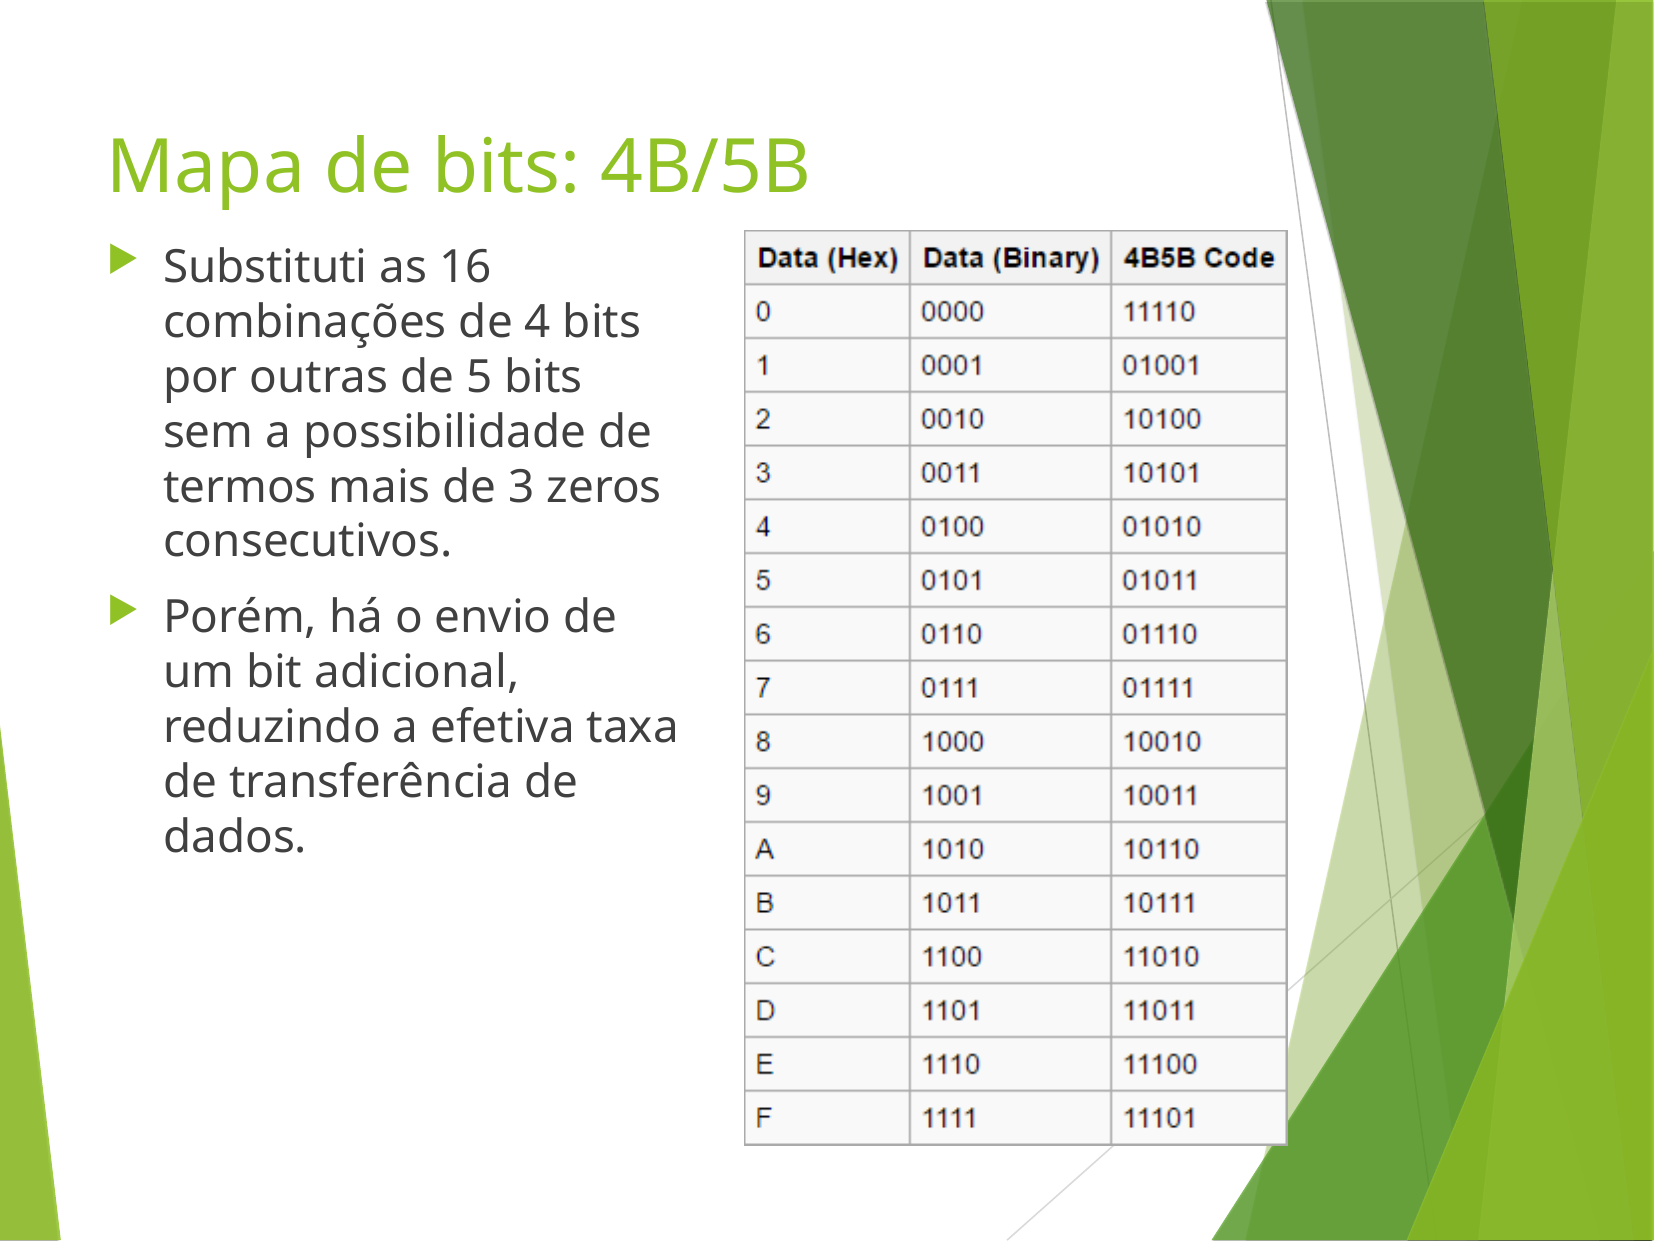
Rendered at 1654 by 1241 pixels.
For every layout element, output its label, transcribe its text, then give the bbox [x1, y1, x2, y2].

title Mapa de bits: 4B/5B [91, 110, 1258, 349]
list Substituti as 16 combinações de 4 bits por outras de 5 bits sem a possibilidade de termos mais de 3 zeros consecutivos. Porém, há o envio de um bit adicional, reduzindo a efetiva taxa de transferência de dados. [91, 229, 697, 1161]
picture [744, 230, 1288, 1146]
